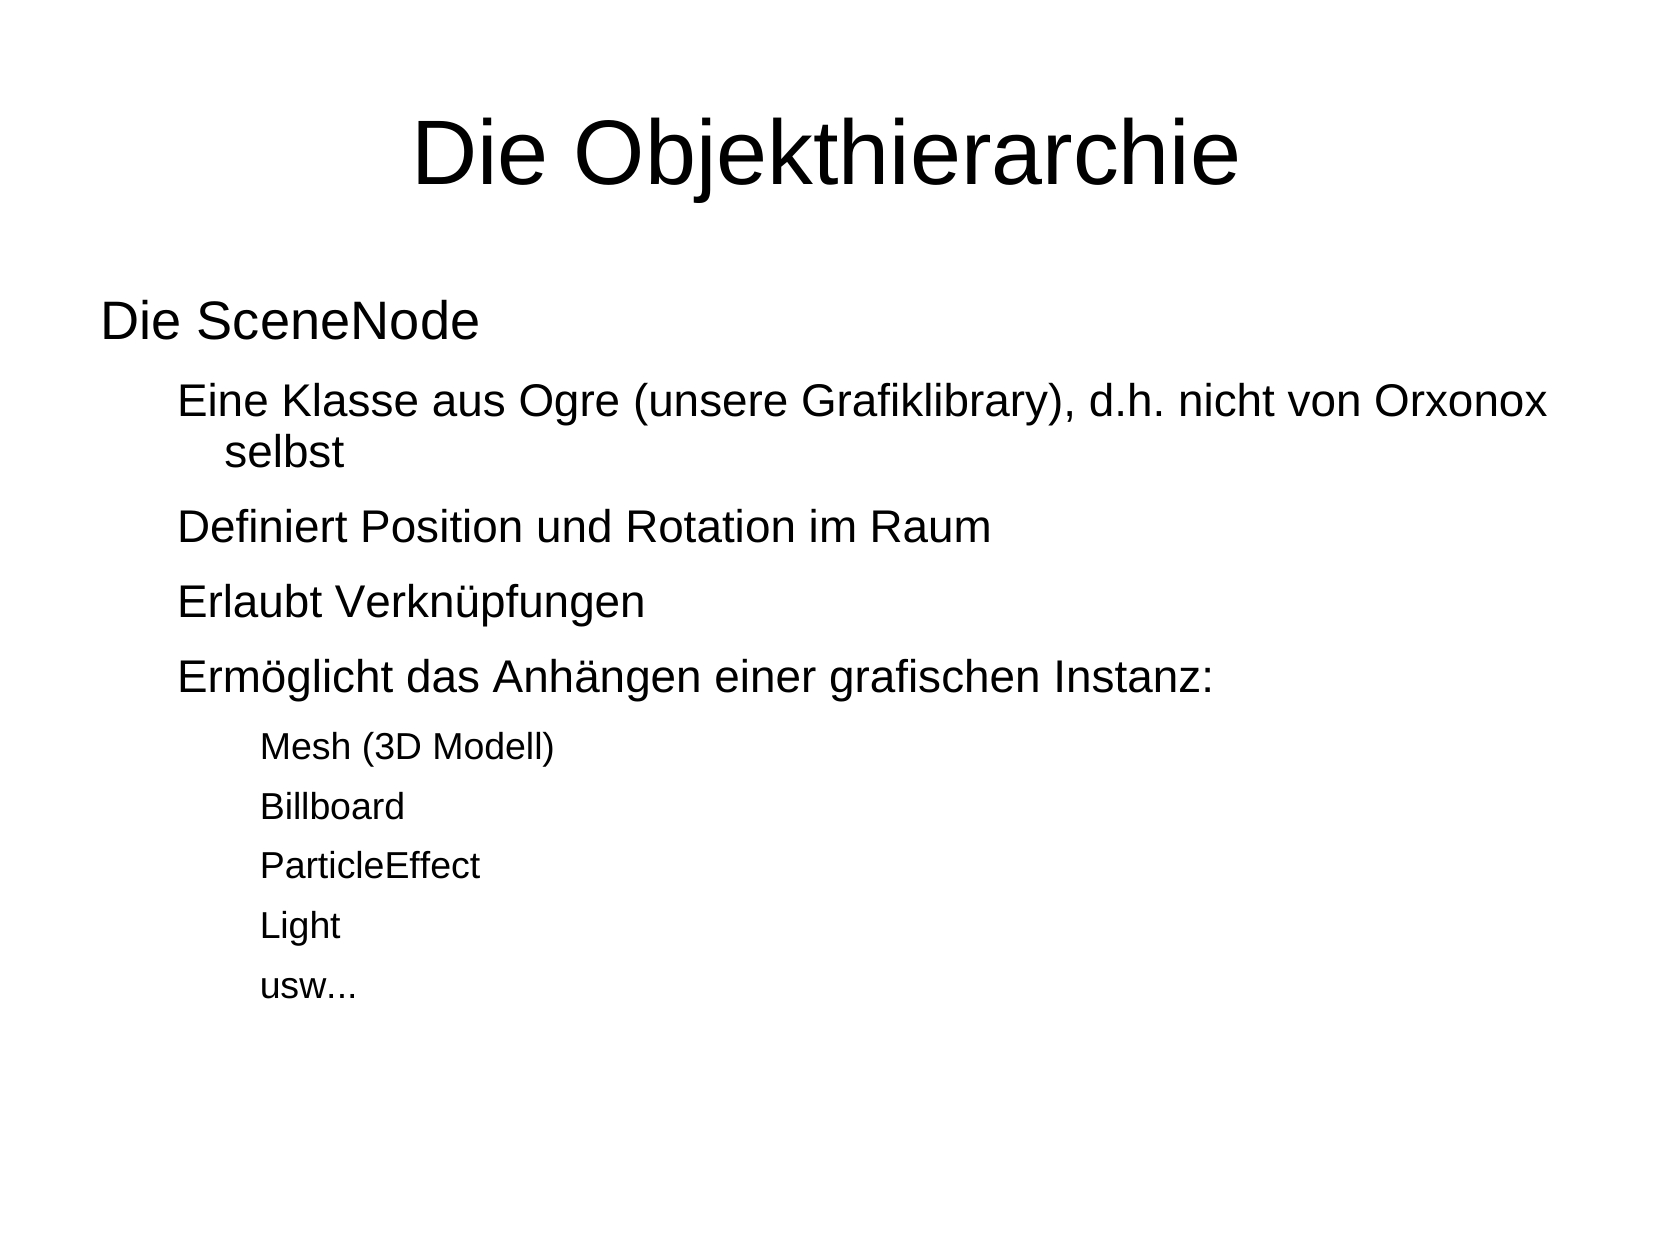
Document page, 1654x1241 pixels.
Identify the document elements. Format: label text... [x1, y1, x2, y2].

title Die Objekthierarchie [82, 56, 1571, 250]
list Die SceneNode Eine Klasse aus Ogre (unsere Grafiklibrary), d.h. nicht von Orxonox selbst Definiert Position und Rotation im Raum Erlaubt Verknüpfungen Ermöglicht das Anhängen einer grafischen Instanz: Mesh (3D Modell) Billboard ParticleEffect Light usw... [82, 290, 1571, 1094]
